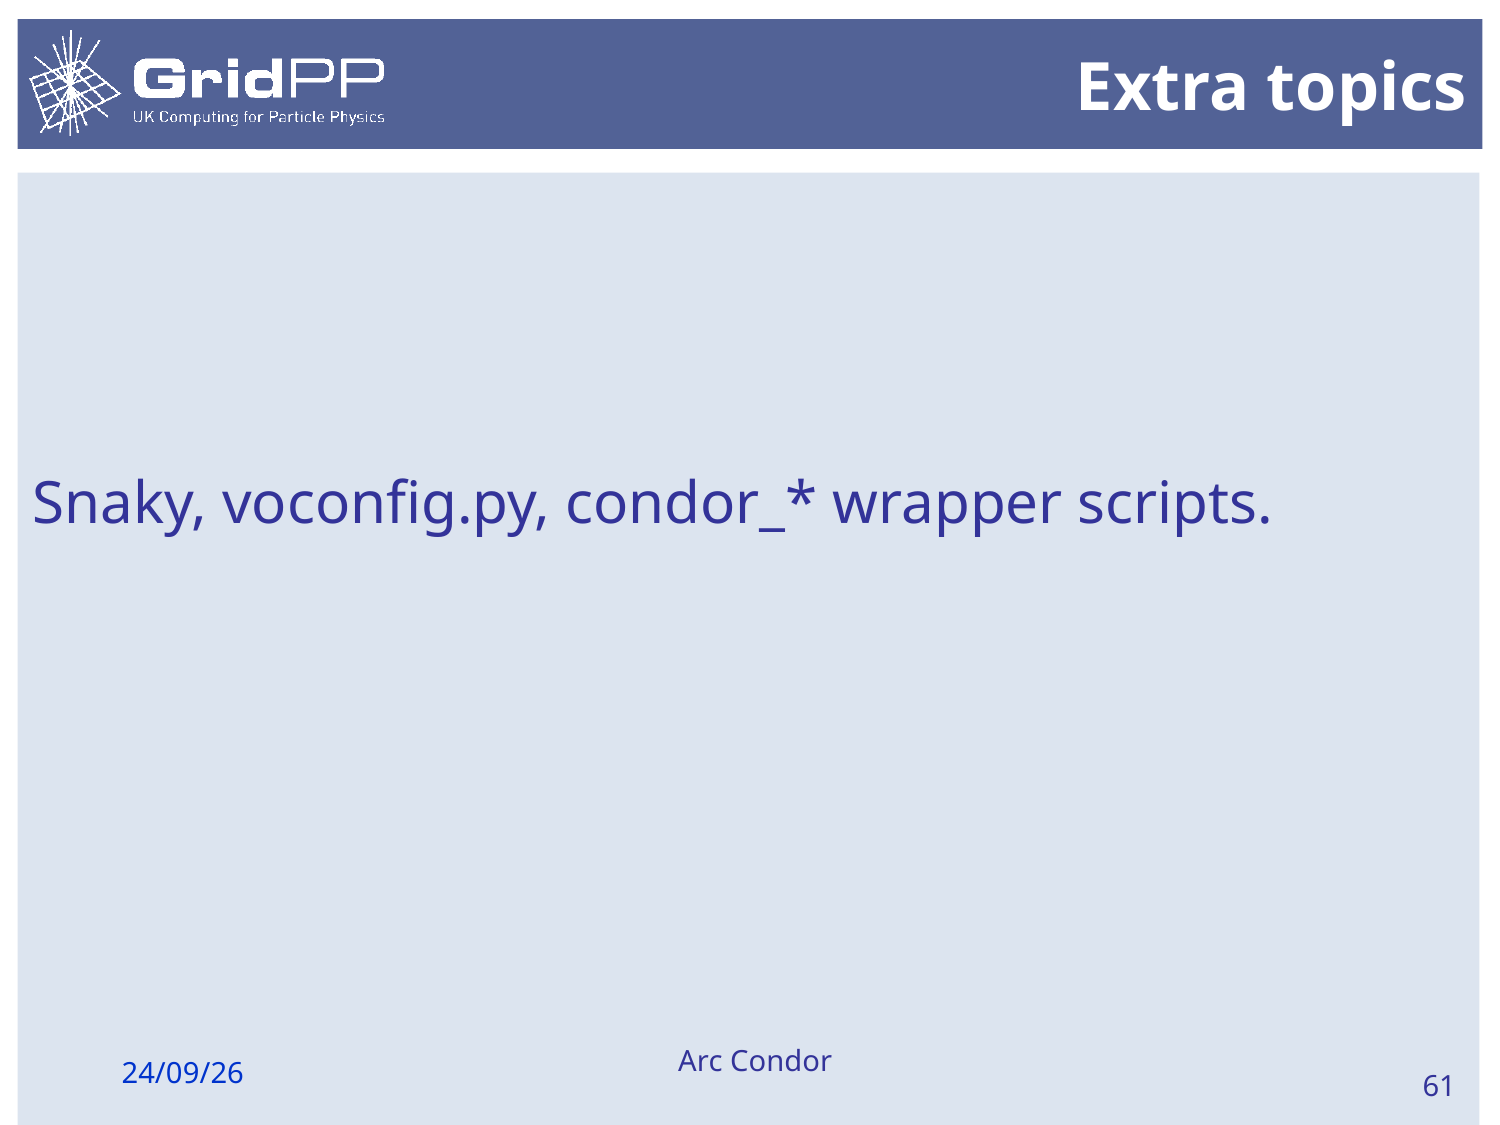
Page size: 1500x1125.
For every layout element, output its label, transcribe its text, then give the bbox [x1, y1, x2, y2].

list Snaky, voconfig.py, condor_* wrapper scripts. [17, 172, 1480, 1079]
title Extra topics [513, 19, 1483, 149]
text_box 02/03/16 [29, 1046, 337, 1095]
text_box <number> [1388, 1059, 1471, 1094]
text_box Arc Condor [536, 1034, 975, 1094]
picture [29, 30, 384, 136]
